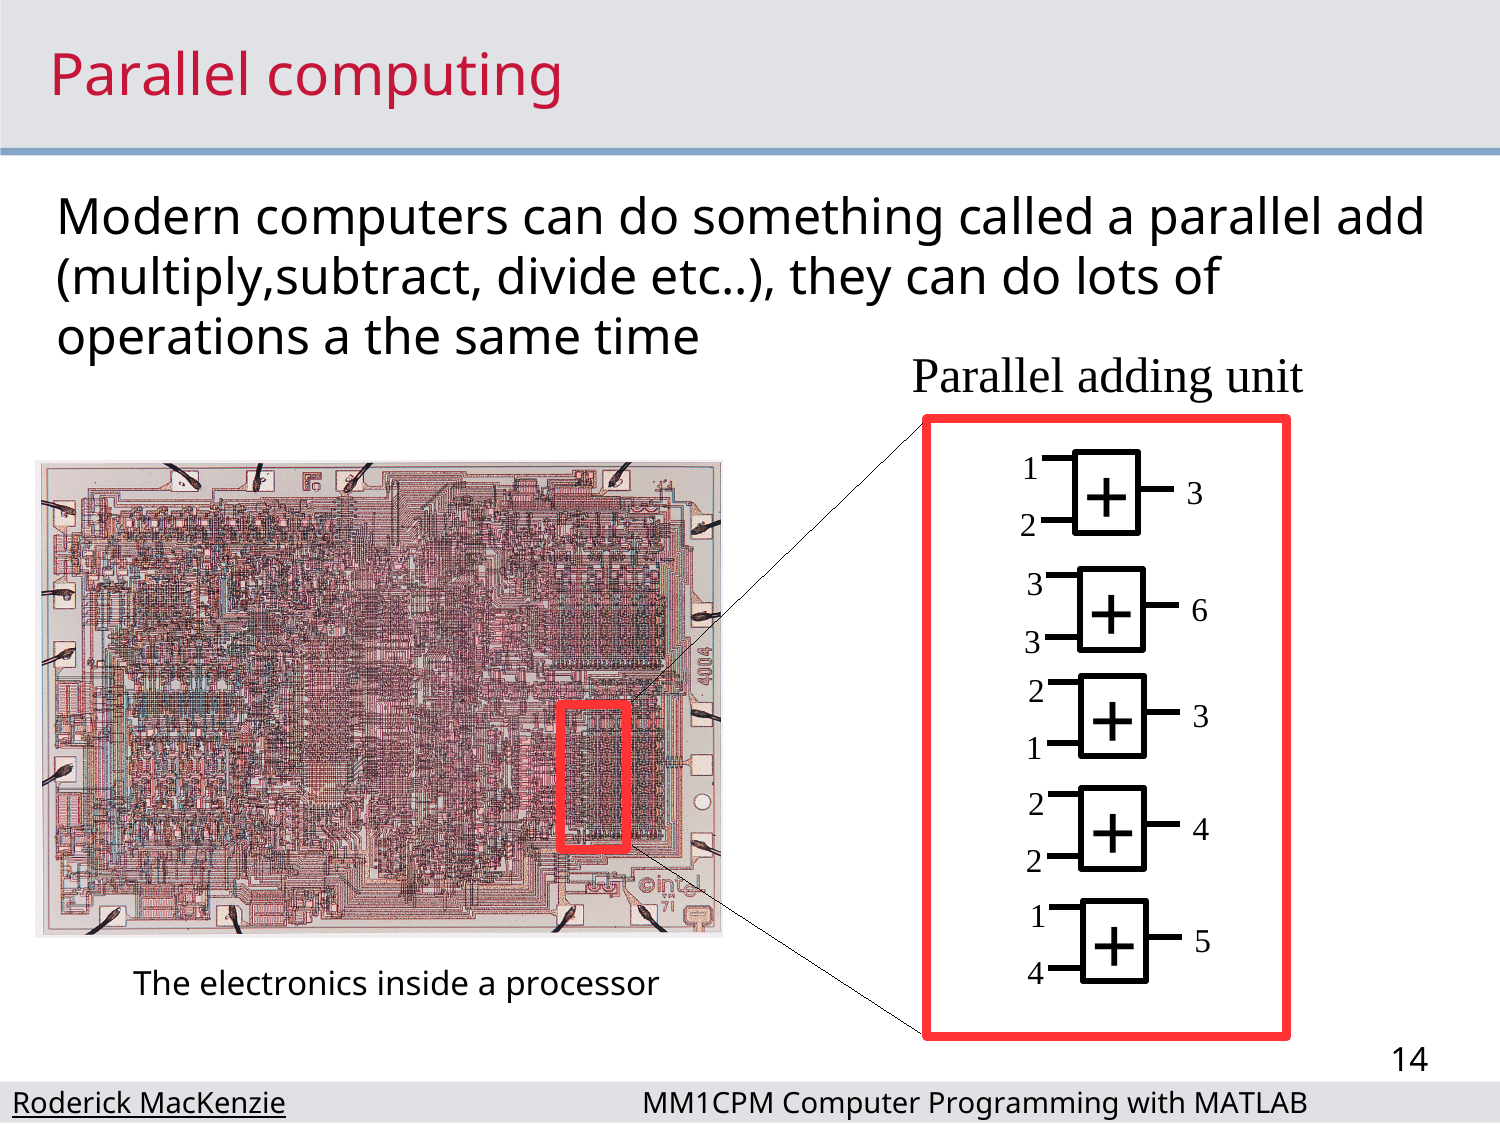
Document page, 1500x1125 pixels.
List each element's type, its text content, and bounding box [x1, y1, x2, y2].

text_box + [1081, 675, 1145, 757]
text_box <number> [1375, 1030, 1500, 1101]
text_box 2 [1005, 495, 1060, 551]
title Parallel computing [34, 20, 1144, 126]
text_box 3 [1009, 612, 1065, 668]
text_box 1 [1007, 438, 1062, 494]
text_box + [1079, 568, 1143, 650]
text_box + [1082, 900, 1146, 982]
text_box 1 [1014, 886, 1070, 942]
text_box 4 [1179, 799, 1208, 855]
text_box 2 [1013, 661, 1069, 717]
text_box 5 [1181, 911, 1210, 967]
text_box 1 [1011, 718, 1066, 774]
text_box 4 [1012, 943, 1068, 999]
text_box 6 [1177, 580, 1206, 636]
text_box 2 [1011, 831, 1066, 887]
text_box + [1075, 452, 1139, 533]
text_box 3 [1179, 686, 1208, 742]
picture [35, 460, 723, 938]
text_box The electronics inside a processor [118, 954, 713, 1010]
text_box Parallel adding unit [896, 334, 1385, 410]
text_box Modern computers can do something called a parallel add (multiply,subtract, divide etc..), they can do lots of operations a the same time [41, 177, 1452, 372]
text_box + [1081, 788, 1145, 869]
text_box 2 [1013, 774, 1069, 830]
text_box 3 [1173, 463, 1202, 519]
text_box 3 [1011, 555, 1067, 610]
